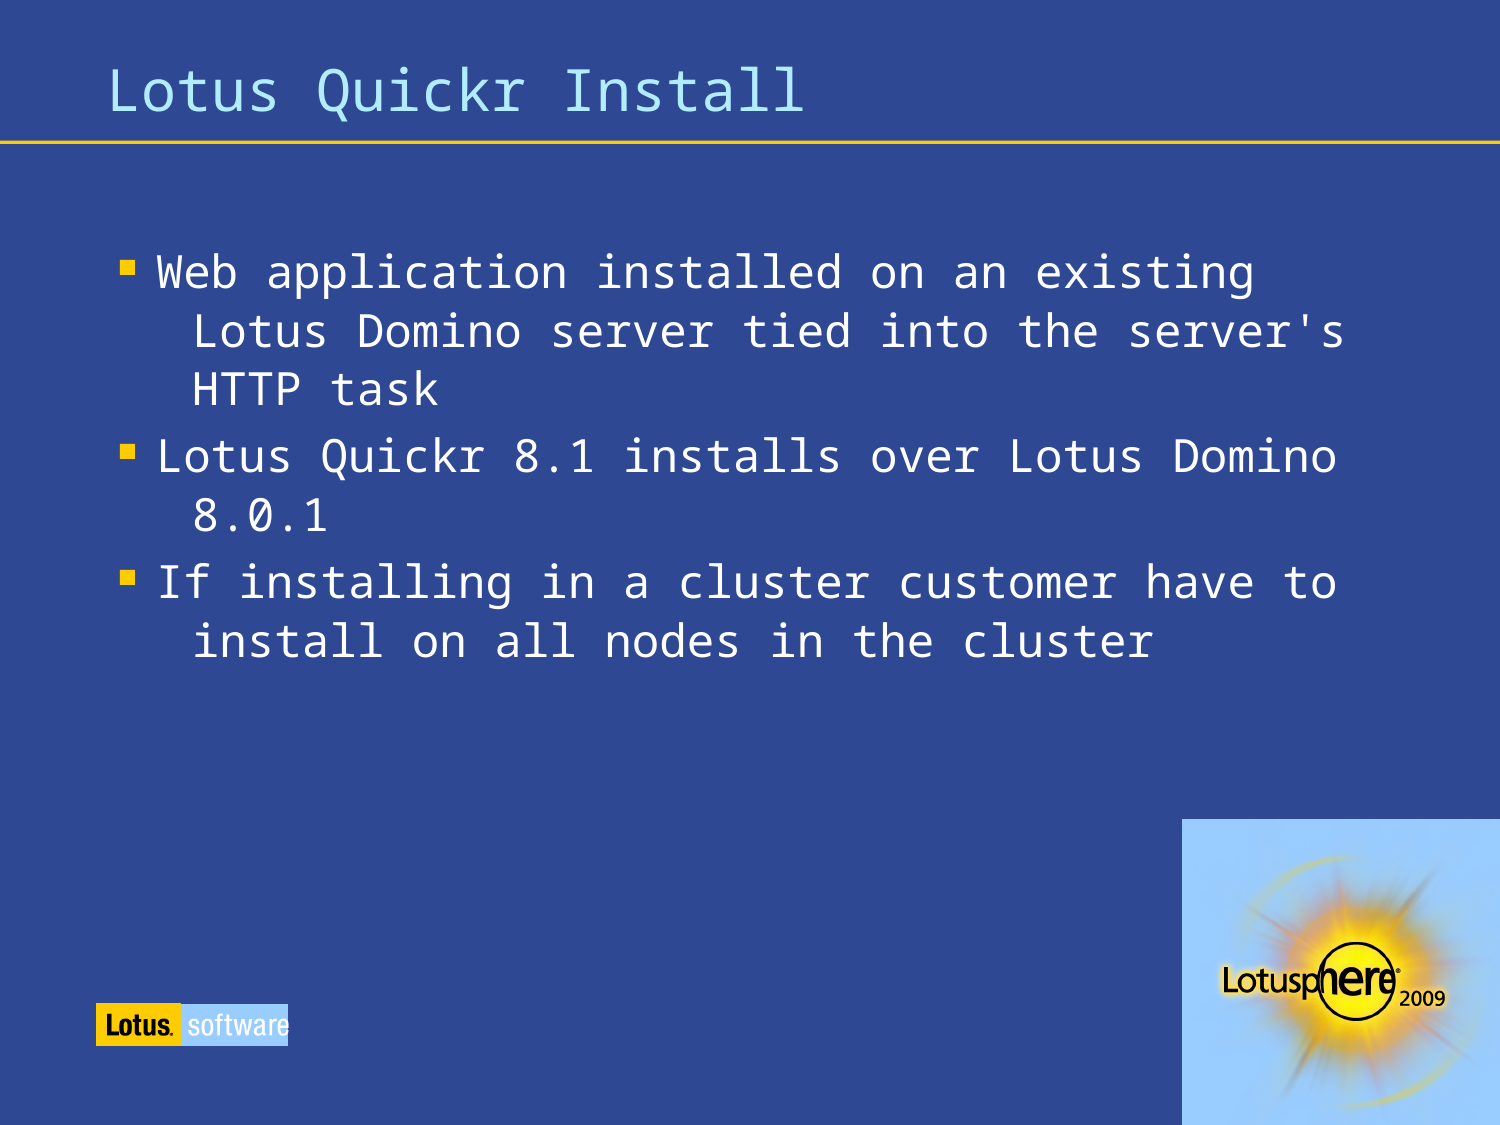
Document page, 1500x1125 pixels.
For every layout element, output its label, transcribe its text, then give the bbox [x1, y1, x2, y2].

list Web application installed on an existing Lotus Domino server tied into the server's HTTP task Lotus Quickr 8.1 installs over Lotus Domino 8.0.1 If installing in a cluster customer have to install on all nodes in the cluster [101, 233, 1426, 920]
picture [96, 1003, 289, 1046]
picture [1181, 818, 1500, 1125]
title Lotus Quickr Install [106, 33, 1388, 147]
